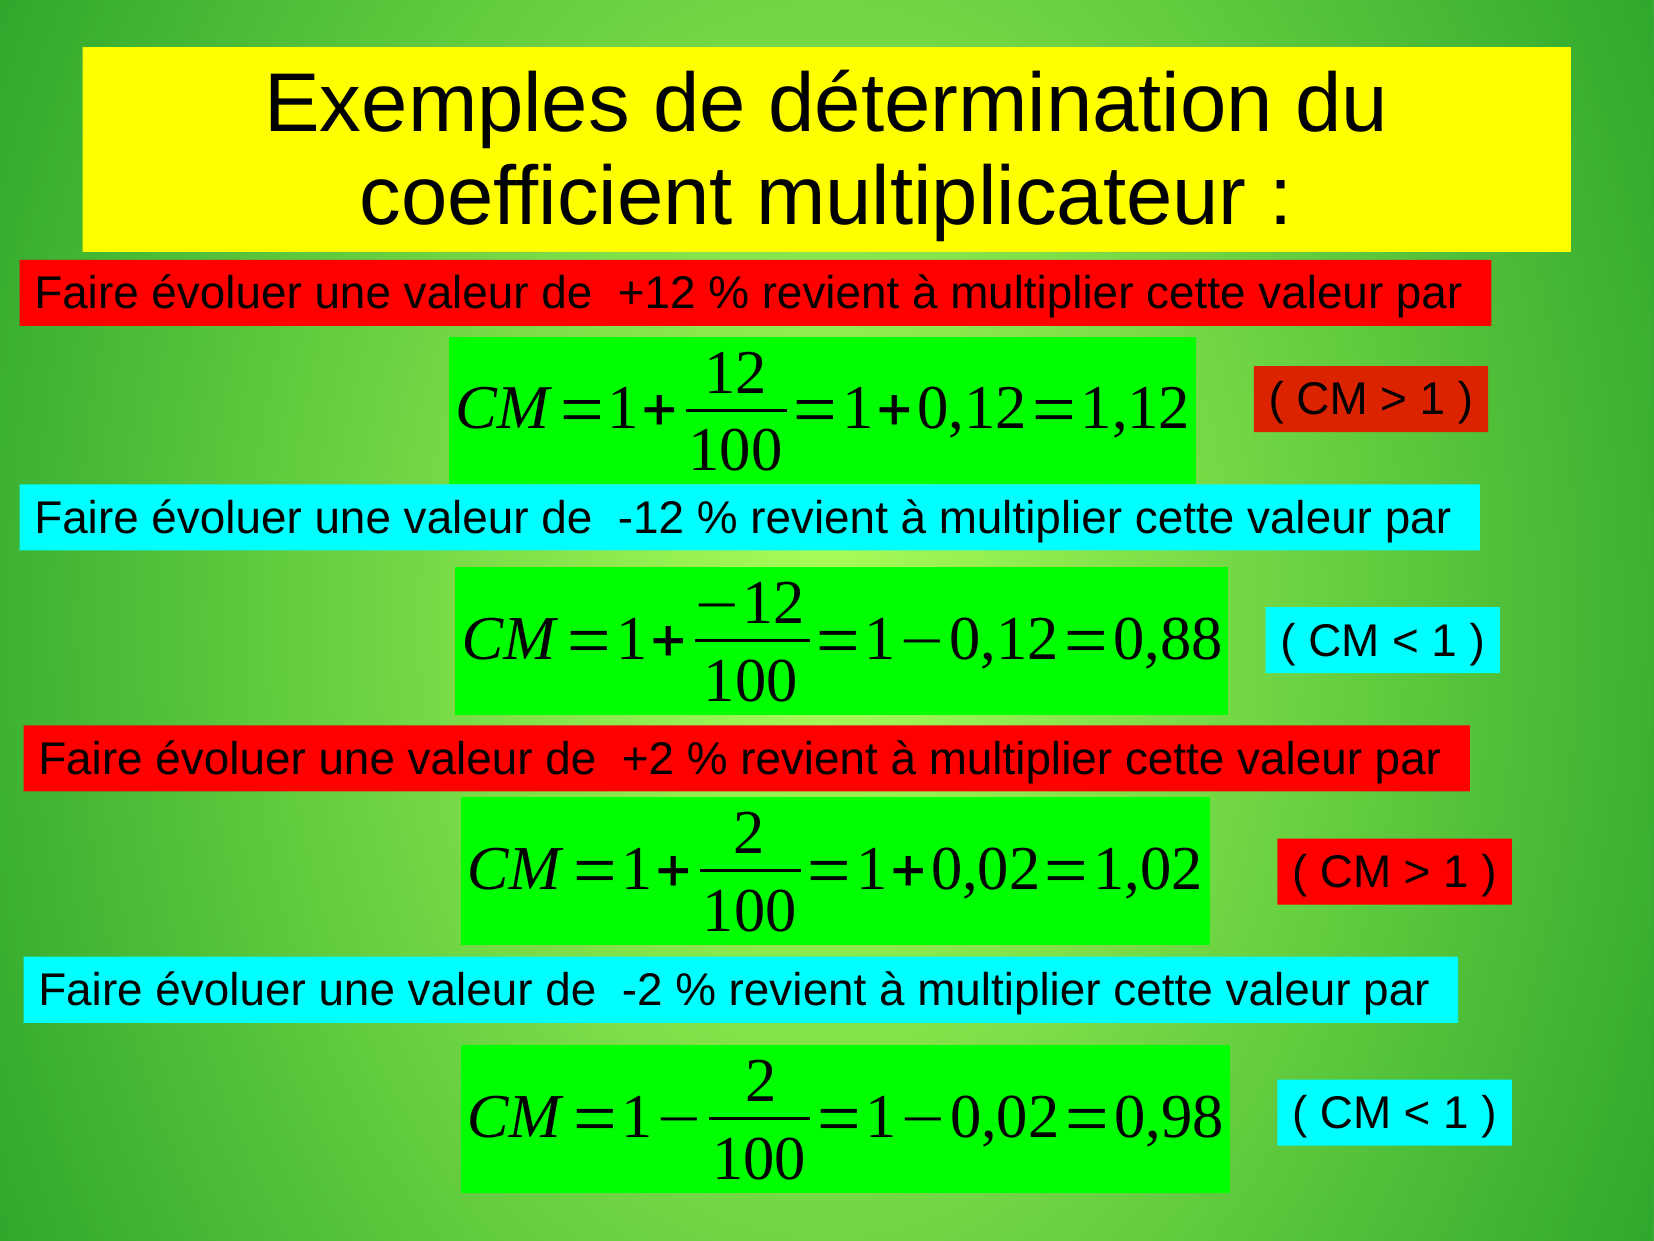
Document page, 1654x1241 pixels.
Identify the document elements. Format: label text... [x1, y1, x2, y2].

text_box ( CM < 1 ) [1277, 1079, 1512, 1146]
text_box Faire évoluer une valeur de -12 % revient à multiplier cette valeur par [19, 484, 1480, 551]
chart [460, 797, 1210, 945]
title Exemples de détermination du coefficient multiplicateur : [82, 47, 1571, 252]
chart [455, 566, 1229, 715]
chart [448, 337, 1197, 484]
text_box Faire évoluer une valeur de -2 % revient à multiplier cette valeur par [23, 956, 1459, 1023]
text_box Faire évoluer une valeur de +12 % revient à multiplier cette valeur par [19, 259, 1492, 326]
text_box ( CM > 1 ) [1277, 838, 1512, 905]
text_box Faire évoluer une valeur de +2 % revient à multiplier cette valeur par [23, 725, 1470, 792]
chart [460, 1045, 1230, 1193]
text_box ( CM > 1 ) [1253, 366, 1489, 433]
text_box ( CM < 1 ) [1265, 607, 1501, 674]
